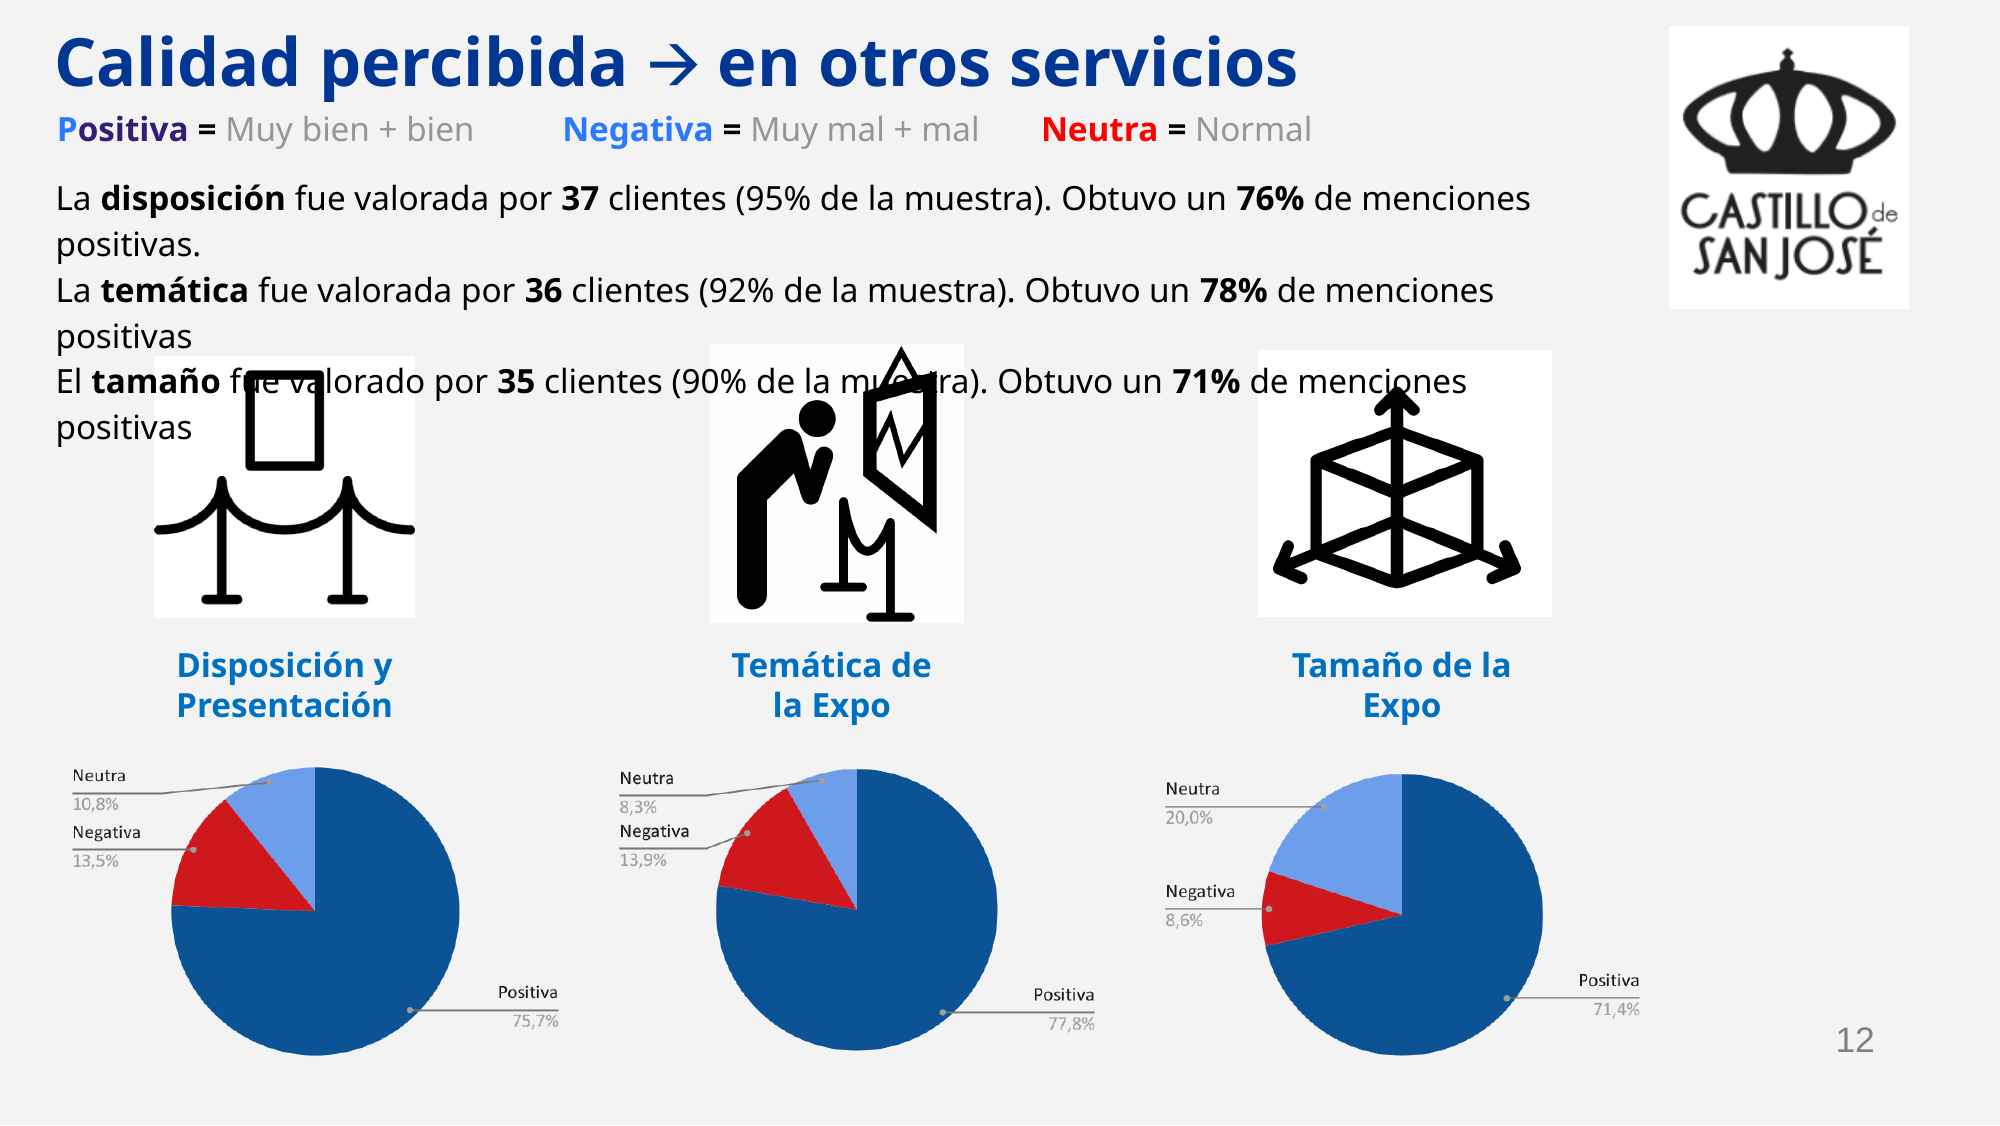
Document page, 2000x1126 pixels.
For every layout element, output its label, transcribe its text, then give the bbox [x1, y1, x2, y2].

text_box Disposición y Presentación [154, 636, 415, 733]
picture [410, 377, 415, 391]
picture [603, 753, 1110, 1066]
picture [709, 344, 964, 623]
text_box Calidad percibida 🡪 en otros servicios [54, 0, 1374, 120]
picture [1149, 758, 1655, 1071]
picture [709, 371, 714, 391]
picture [1258, 377, 1264, 391]
text_box Temática de la Expo [703, 636, 961, 733]
text_box Positiva = Muy bien + bien Negativa = Muy mal + mal Neutra = Normal [56, 100, 1402, 156]
picture [154, 356, 415, 618]
text_box Tamaño de la Expo [1268, 636, 1536, 733]
picture [1258, 350, 1552, 617]
slide_number <number> [1655, 1008, 1894, 1069]
picture [56, 751, 574, 1071]
picture [1668, 26, 1910, 309]
text_box La disposición fue valorada por 37 clientes (95% de la muestra). Obtuvo un 76% de menciones positivas. La temática fue valorada por 36 clientes (92% de la muestra). Obtuvo un 78% de menciones positivas El tamaño fue valorado por 35 clientes (90% de la muestra). Obtuvo un 71% de menciones positivas [40, 156, 1623, 309]
picture [955, 384, 963, 391]
